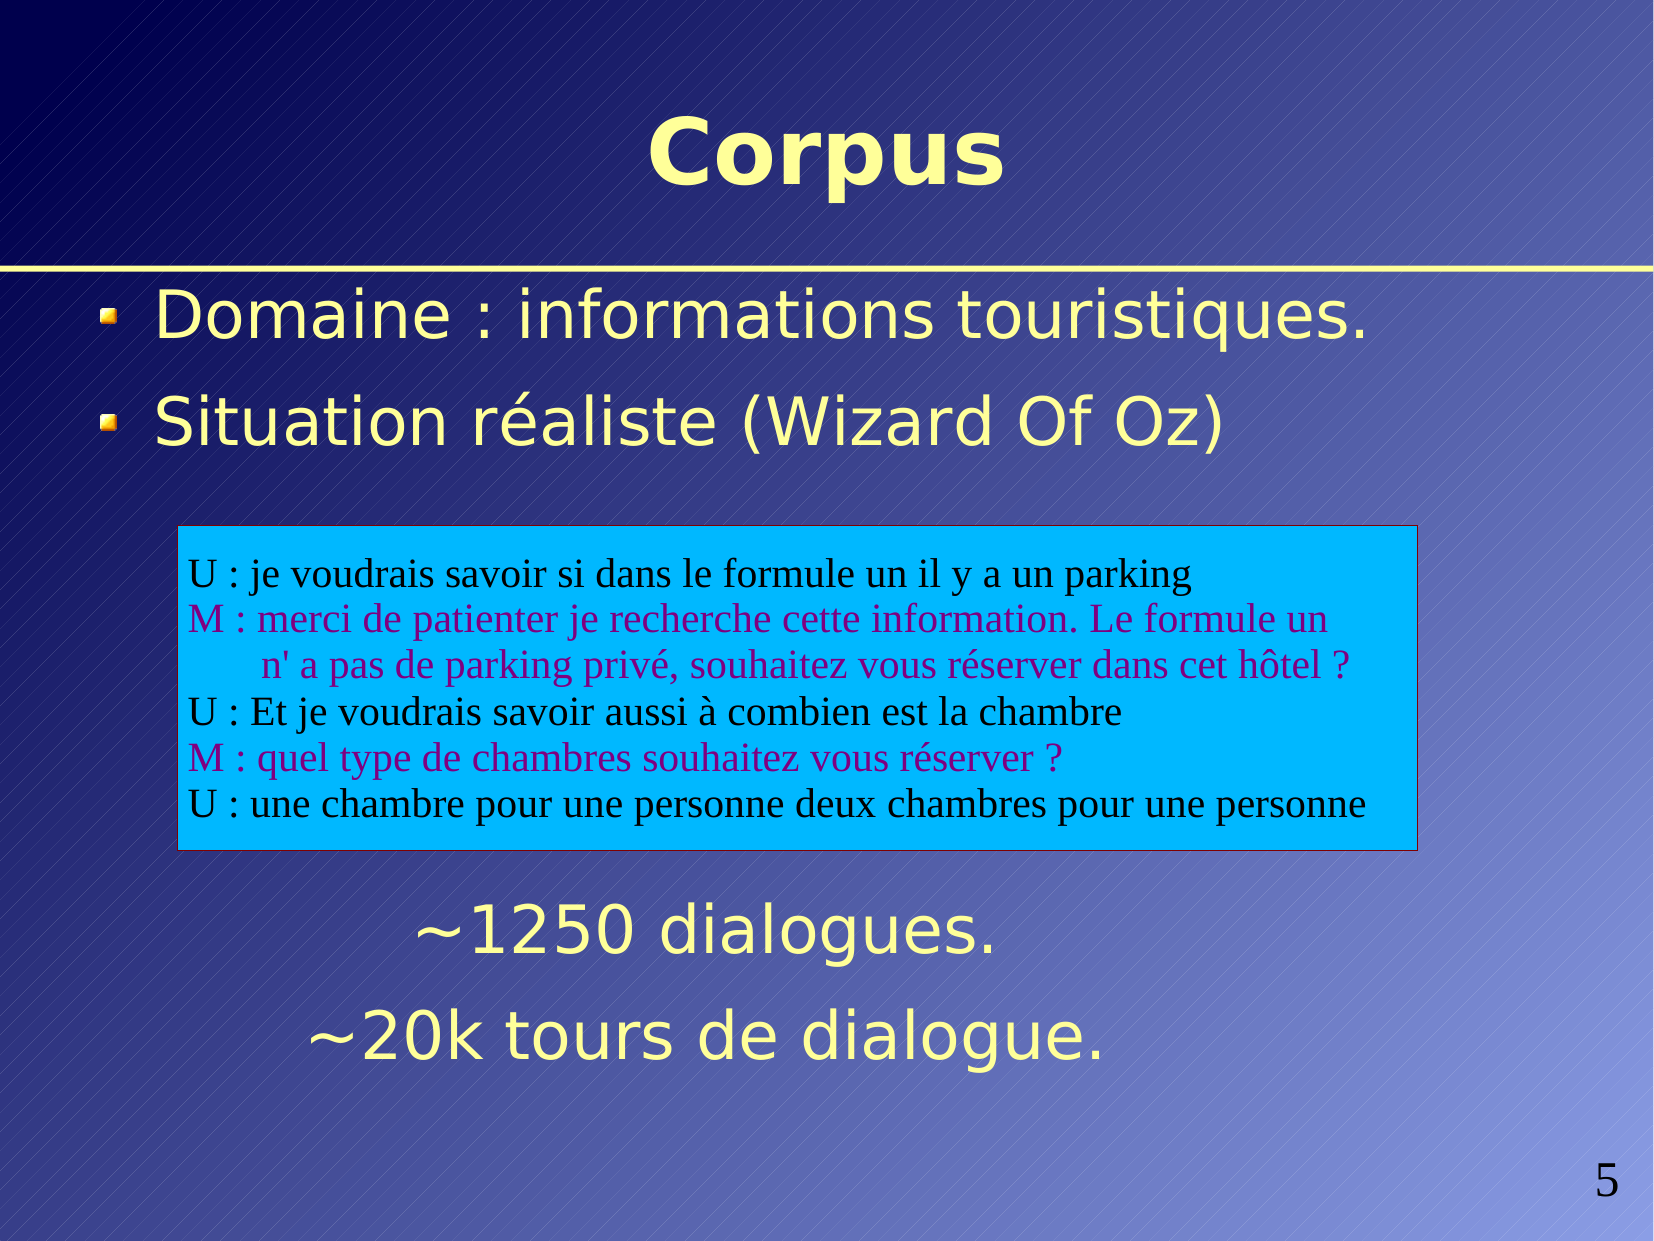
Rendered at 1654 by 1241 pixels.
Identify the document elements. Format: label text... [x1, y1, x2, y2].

list ~1250 dialogues. ~20k tours de dialogue. [289, 891, 1123, 1184]
text_box 5 [1594, 1151, 1620, 1208]
title Corpus [82, 49, 1571, 257]
text_box U : je voudrais savoir si dans le formule un il y a un parking M : merci de patienter je recherche cette information. Le formule un n' a pas de parking privé, souhaitez vous réserver dans cet hôtel ? U : Et je voudrais savoir aussi à combien est la chambre M : quel type de chambres souhaitez vous réserver ? U : une chambre pour une personne deux chambres pour une personne [177, 525, 1418, 851]
list Domaine : informations touristiques. Situation réaliste (Wizard Of Oz) [82, 277, 1506, 485]
